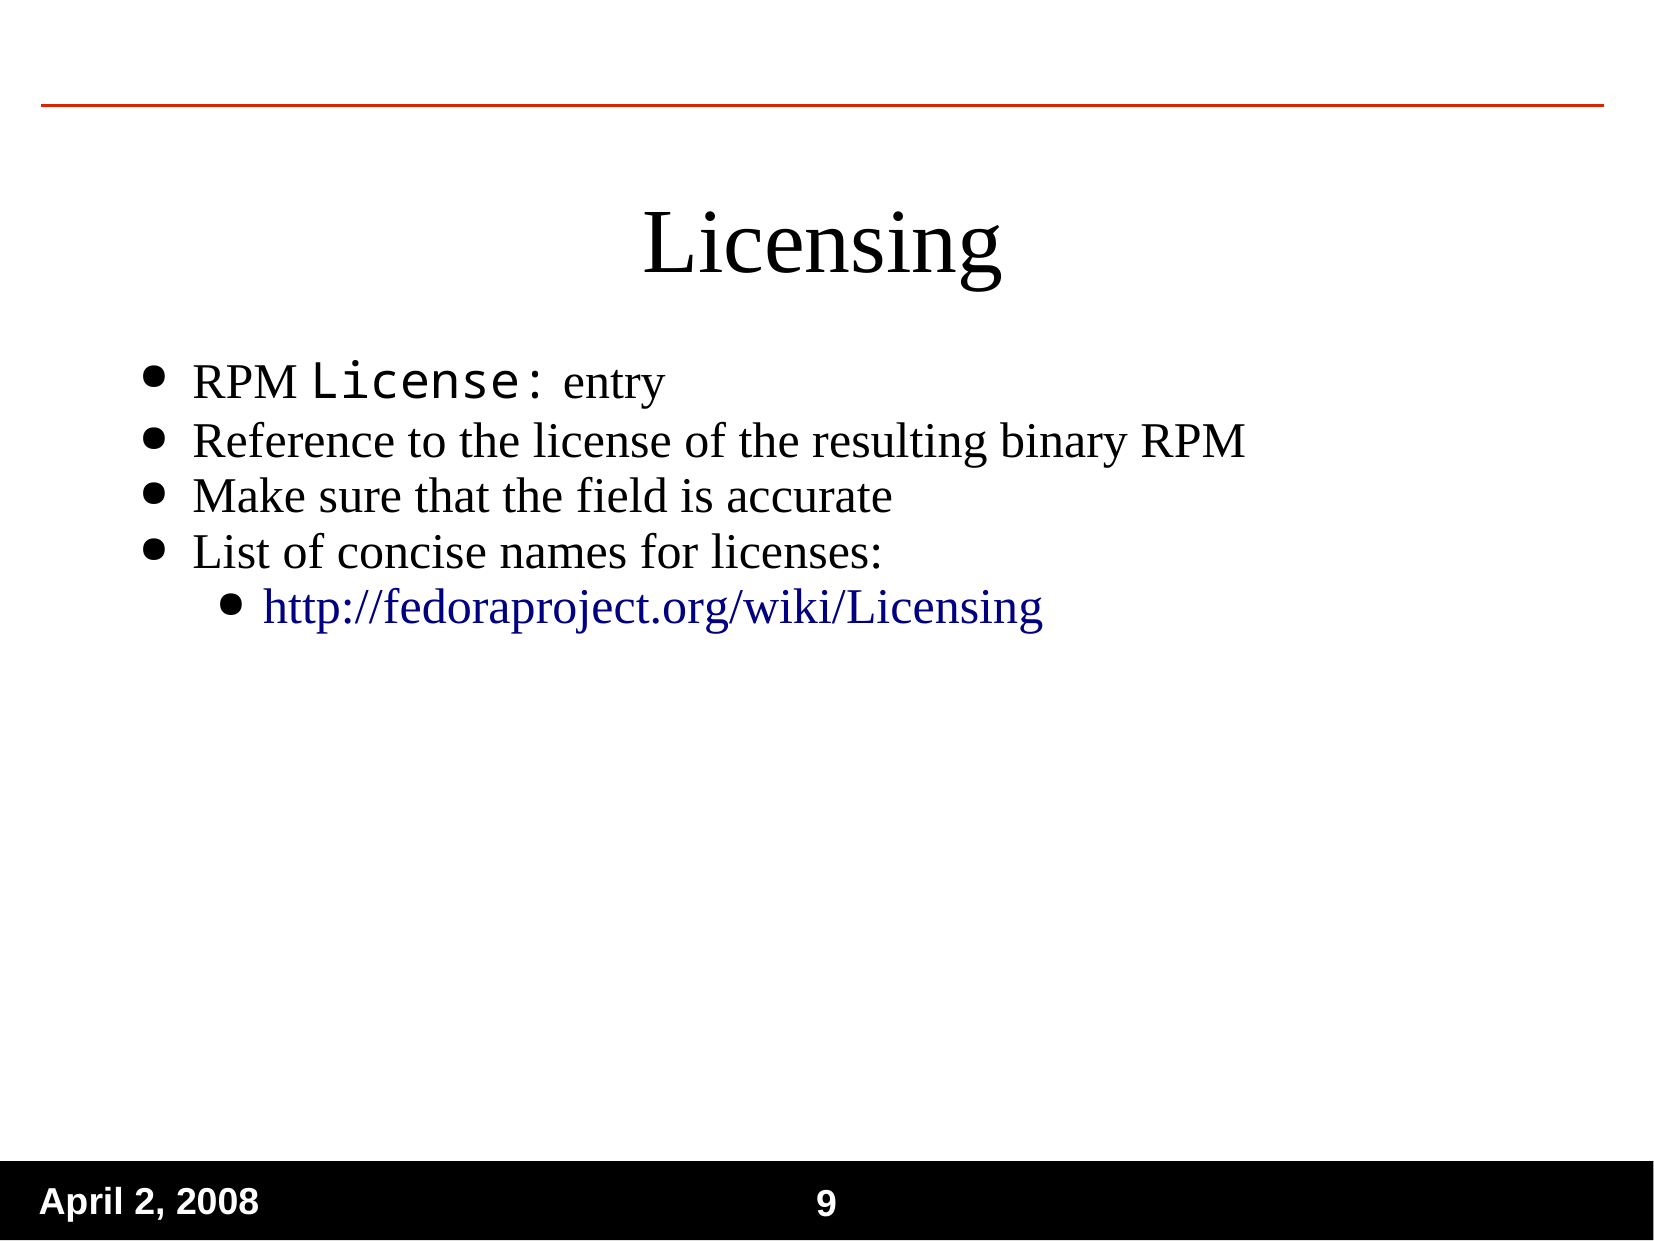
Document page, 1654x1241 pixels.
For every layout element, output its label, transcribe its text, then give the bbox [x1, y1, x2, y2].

title Licensing [117, 137, 1530, 346]
list RPM License: entry Reference to the license of the resulting binary RPM Make sure that the field is accurate List of concise names for licenses: http://fedoraproject.org/wiki/Licensing [121, 344, 1534, 1127]
